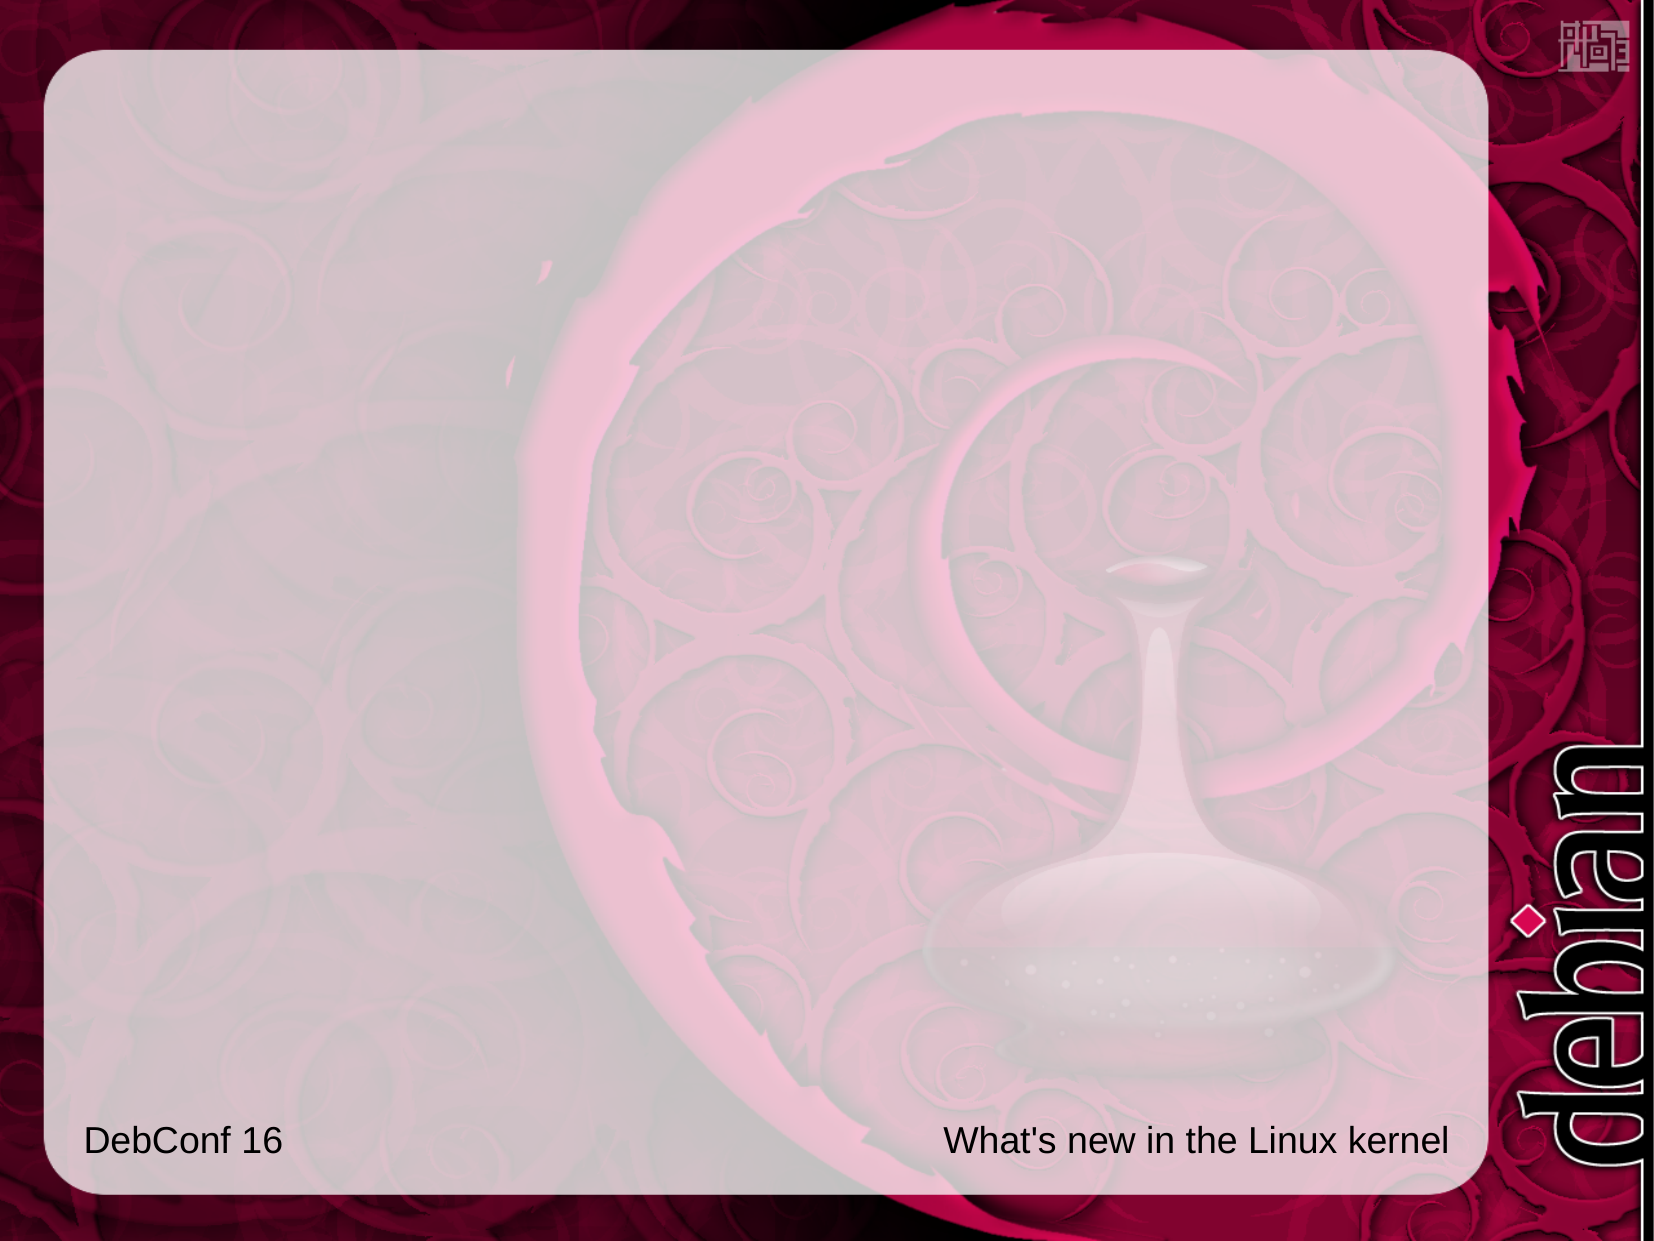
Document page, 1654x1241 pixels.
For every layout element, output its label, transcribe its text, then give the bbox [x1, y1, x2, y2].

text_box What's new in the Linux kernel [770, 1112, 1465, 1170]
picture [0, 0, 1654, 1241]
text_box DebConf 16 [68, 1112, 746, 1170]
